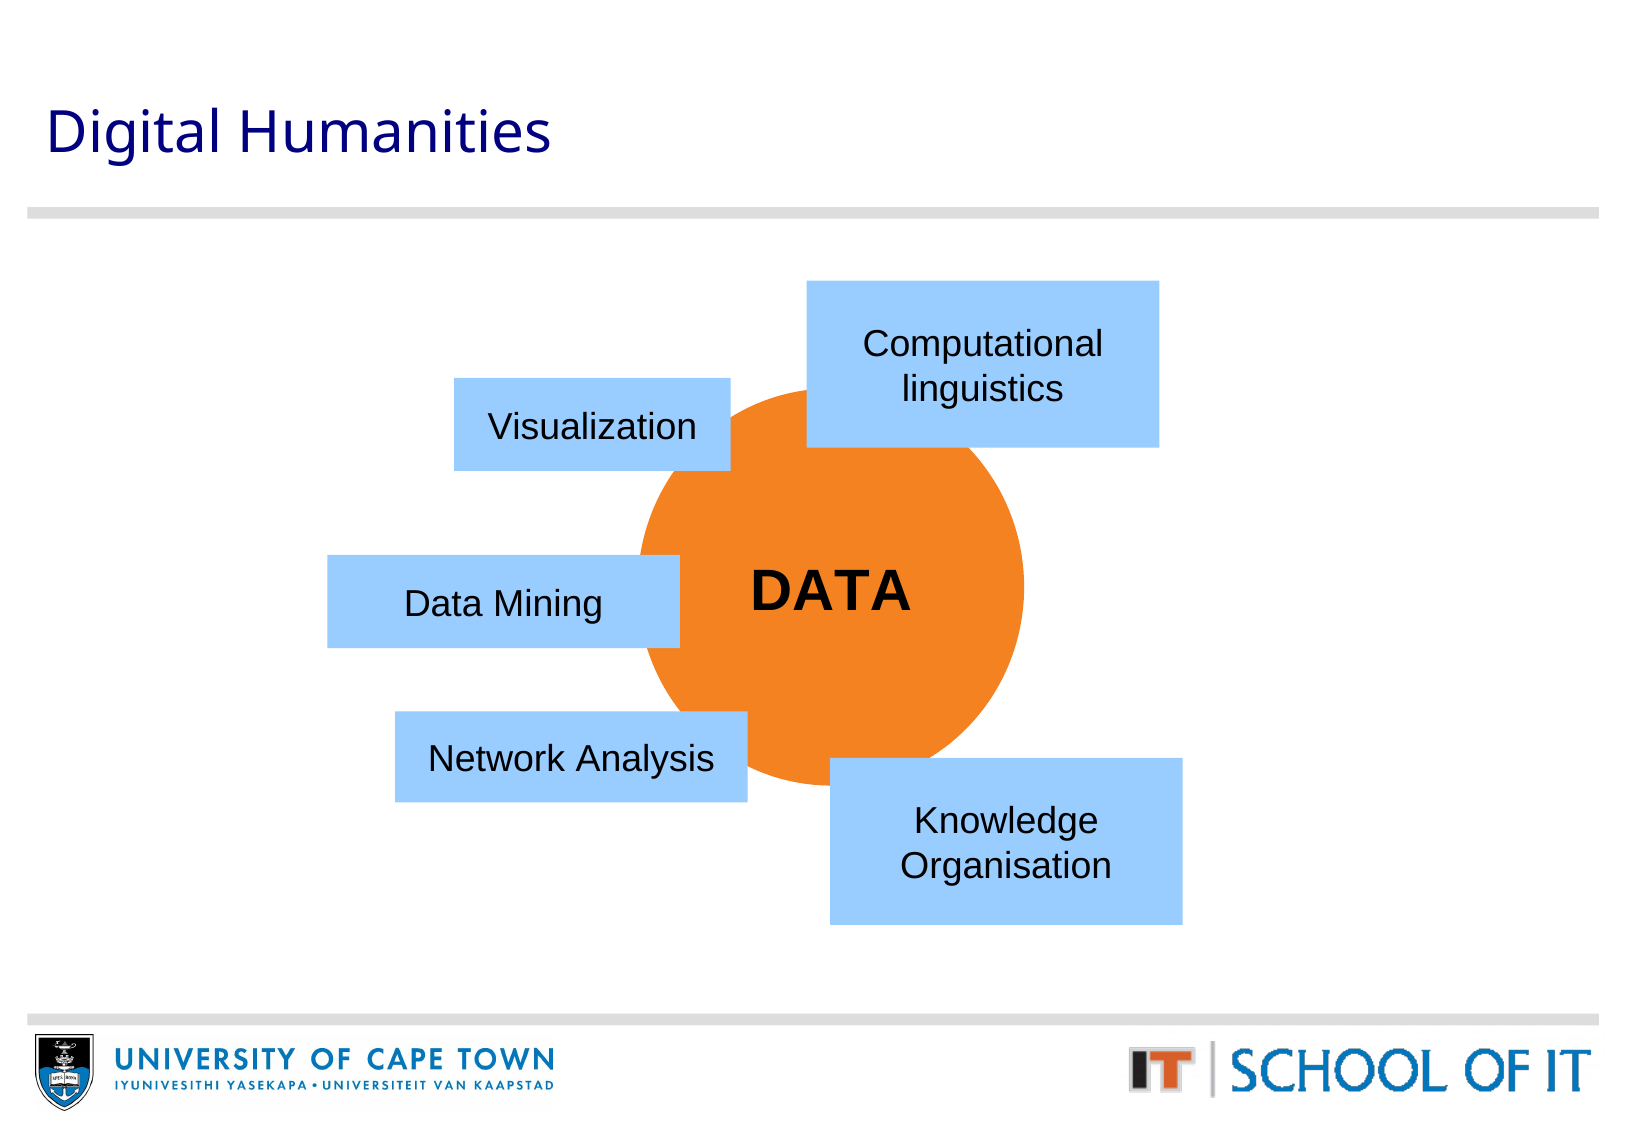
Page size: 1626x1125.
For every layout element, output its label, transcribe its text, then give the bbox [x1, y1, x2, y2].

picture [1118, 1030, 1606, 1109]
text_box Visualization [454, 377, 731, 471]
picture [35, 1034, 553, 1111]
text_box Computational linguistics [806, 280, 1160, 448]
text_box Knowledge Organisation [830, 757, 1183, 925]
text_box Network Analysis [395, 711, 748, 803]
text_box Data Mining [327, 554, 680, 649]
text_box DATA [640, 390, 1025, 786]
title Digital Humanities [45, 66, 1583, 194]
